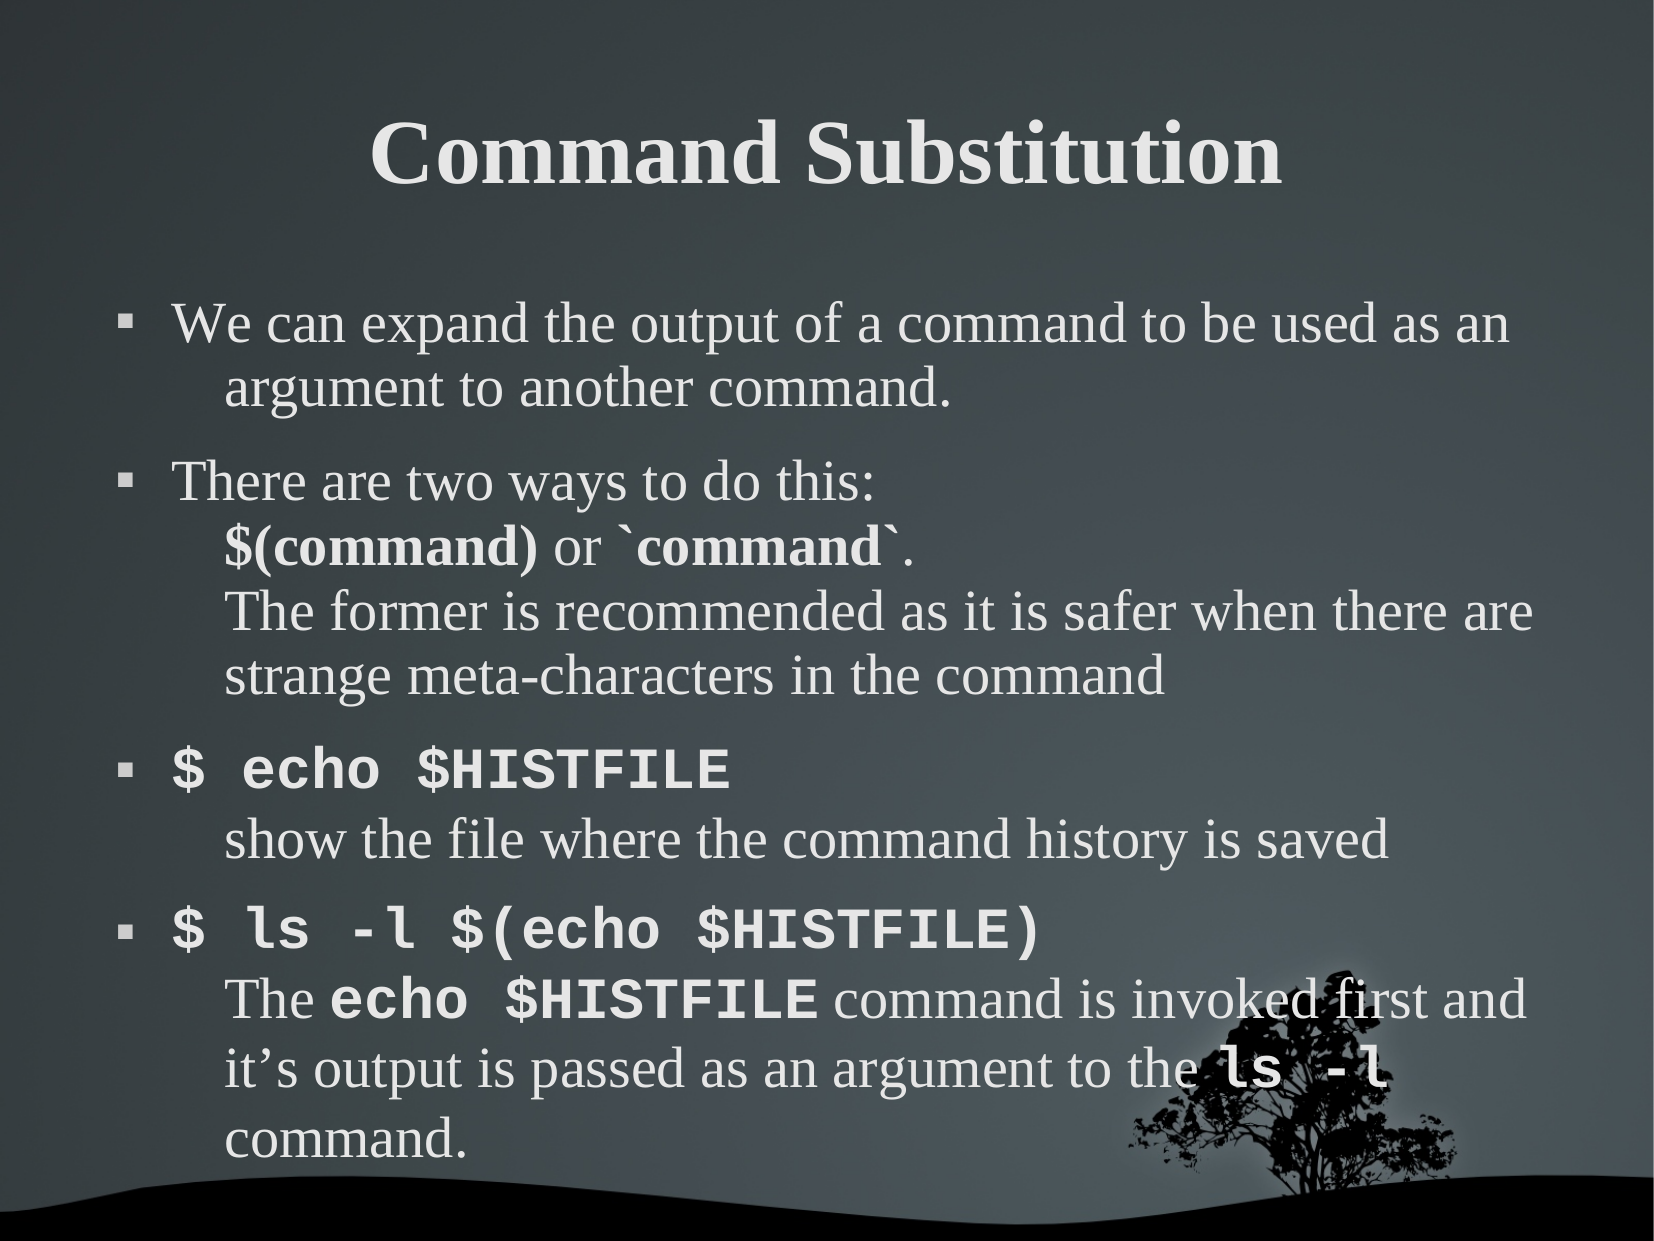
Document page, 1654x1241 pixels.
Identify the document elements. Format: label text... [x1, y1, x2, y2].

title Command Substitution [82, 49, 1571, 257]
list We can expand the output of a command to be used as an argument to another command. There are two ways to do this: $(command) or `command`. The former is recommended as it is safer when there are strange meta-characters in the command $ echo $HISTFILE show the file where the command history is saved $ ls -l $(echo $HISTFILE) The echo $HISTFILE command is invoked first and it’s output is passed as an argument to the ls -l command. [82, 290, 1571, 1241]
picture [0, 0, 1654, 1241]
